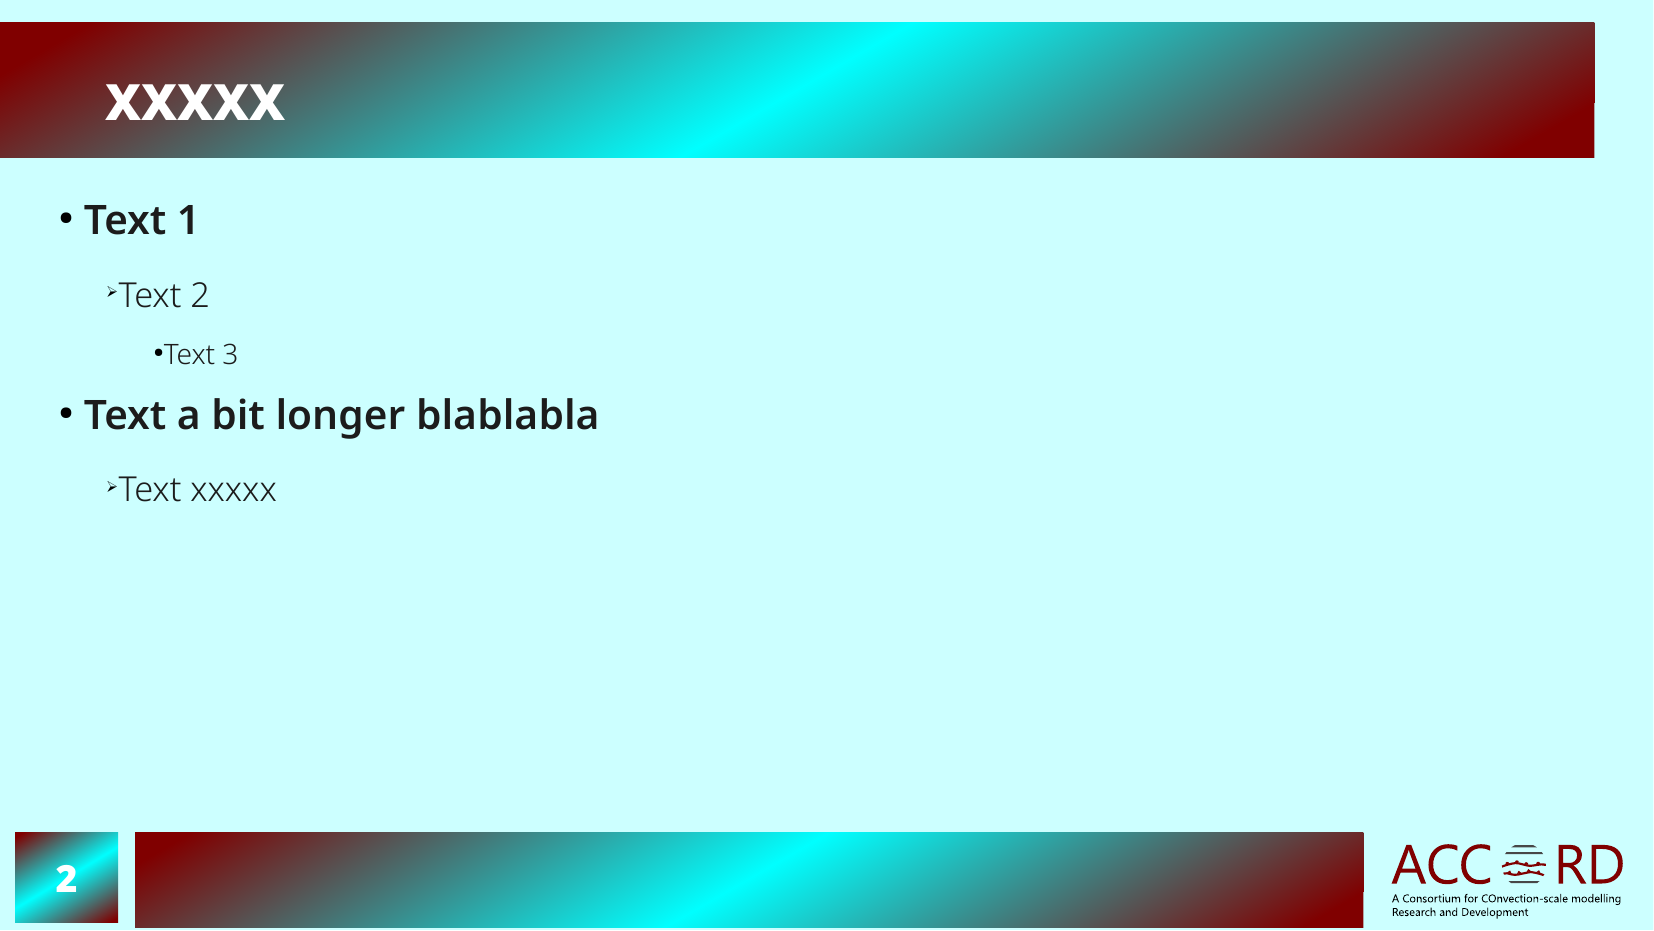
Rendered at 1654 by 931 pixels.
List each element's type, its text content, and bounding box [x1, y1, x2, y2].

title XXXXX [105, 24, 1501, 136]
list Text 1 Text 2 Text 3 Text a bit longer blablabla Text xxxxx [59, 191, 1565, 799]
